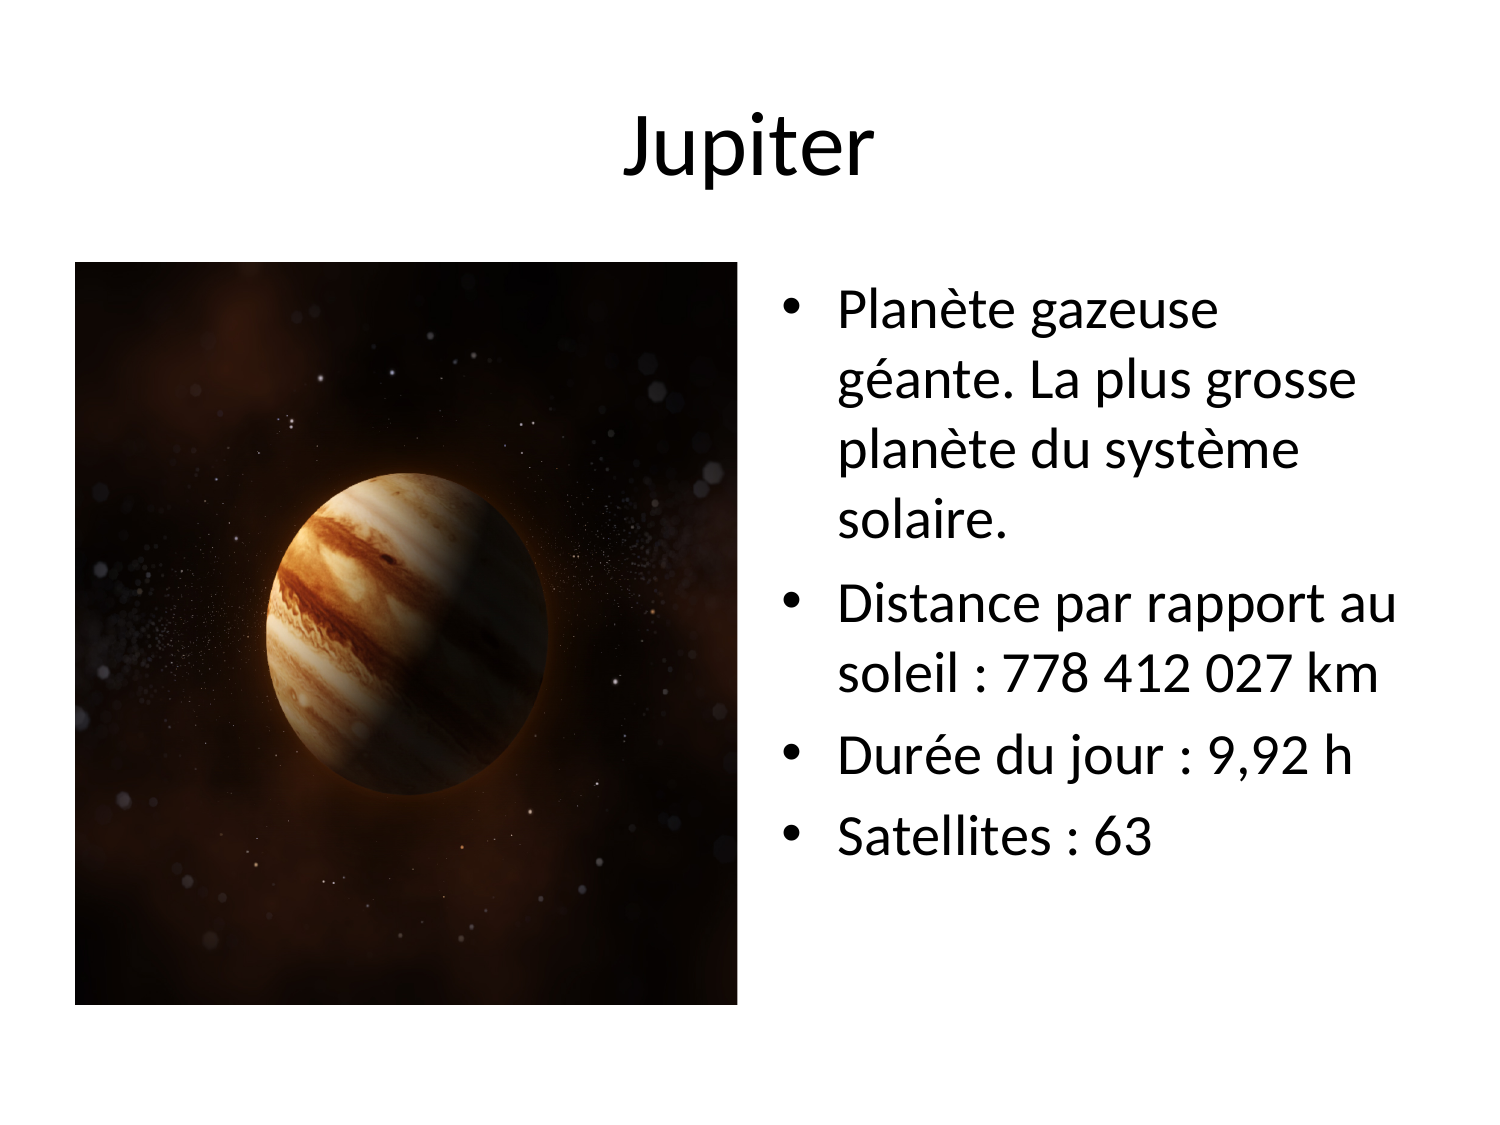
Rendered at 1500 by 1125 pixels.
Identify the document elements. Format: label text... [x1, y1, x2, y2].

list Planète gazeuse géante. La plus grosse planète du système solaire. Distance par rapport au soleil : 778 412 027 km Durée du jour : 9,92 h Satellites : 63 [766, 262, 1426, 1005]
title Jupiter [75, 21, 1426, 257]
text_box [75, 262, 738, 1006]
